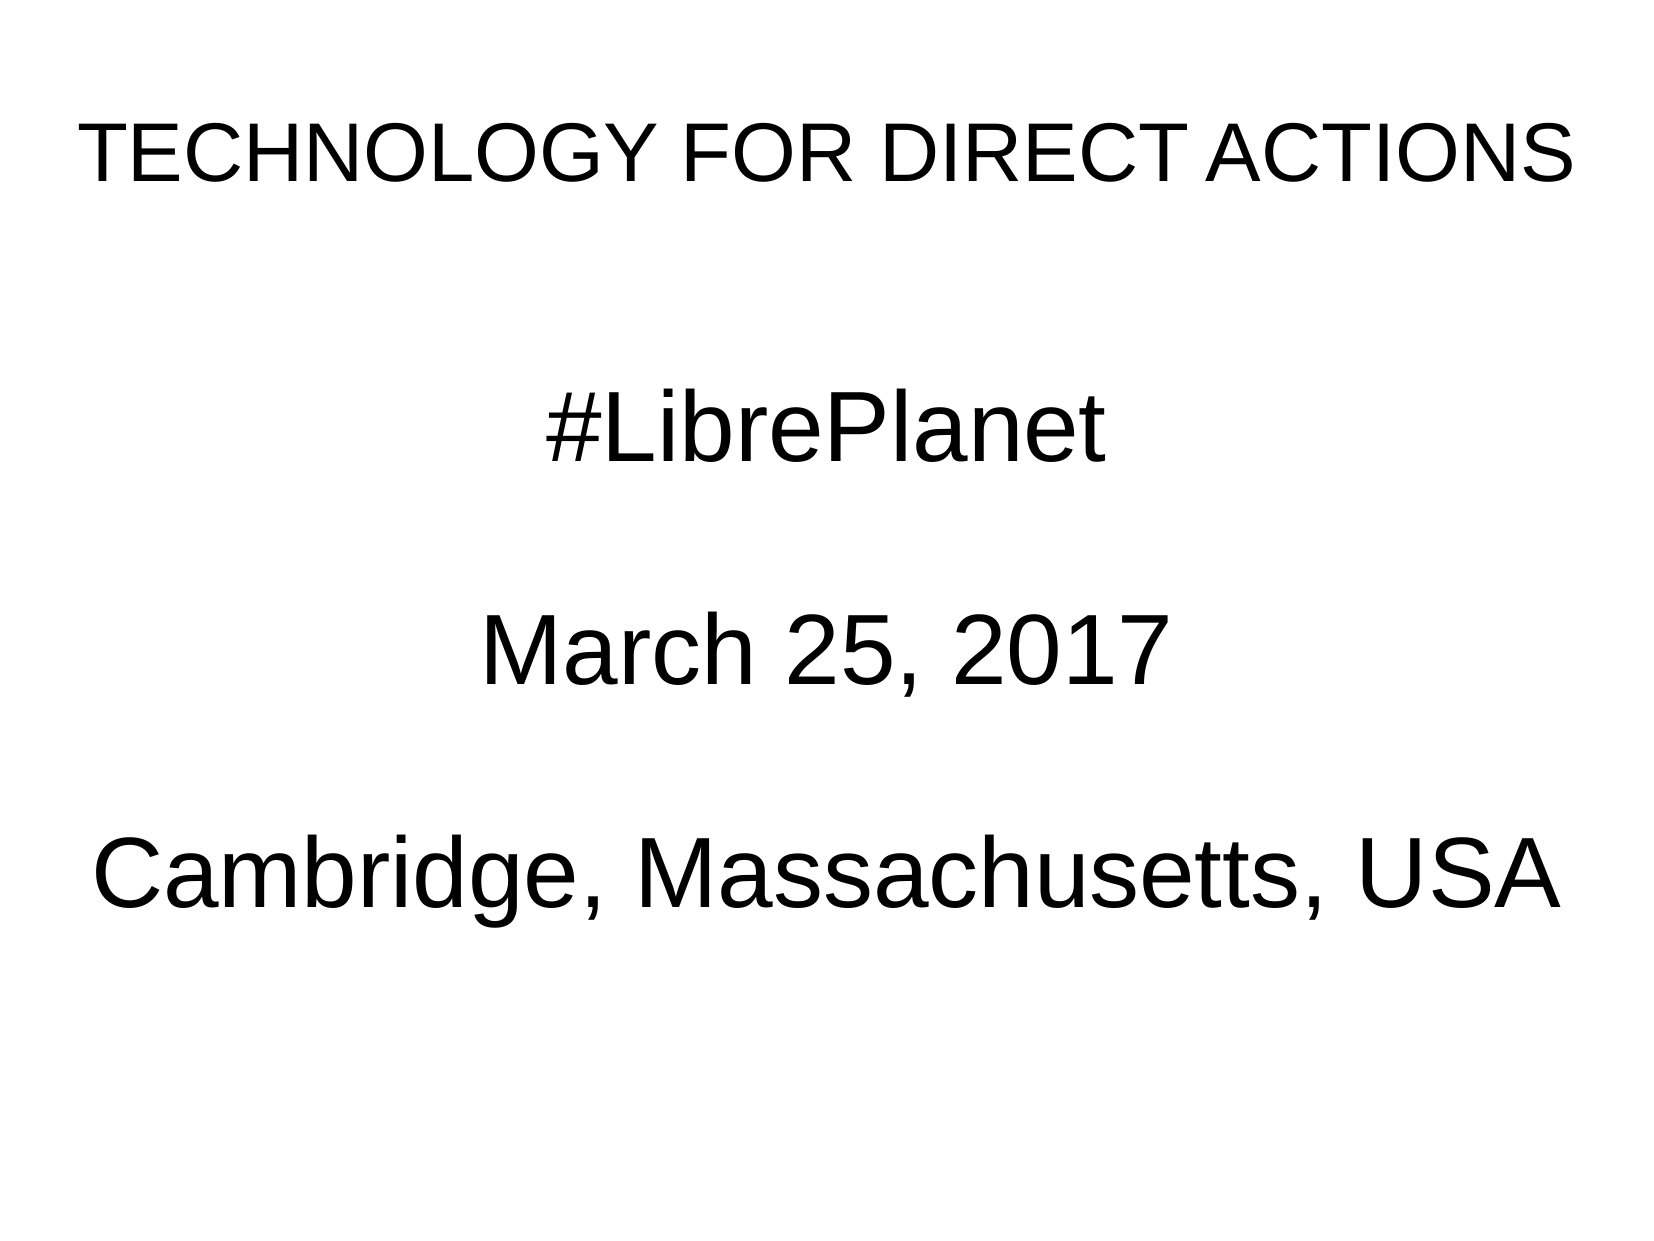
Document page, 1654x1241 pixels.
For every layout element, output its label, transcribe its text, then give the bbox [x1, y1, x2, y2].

title TECHNOLOGY FOR DIRECT ACTIONS [0, 49, 1654, 257]
subtitle #LibrePlanet March 25, 2017 Cambridge, Massachusetts, USA [82, 290, 1571, 1010]
